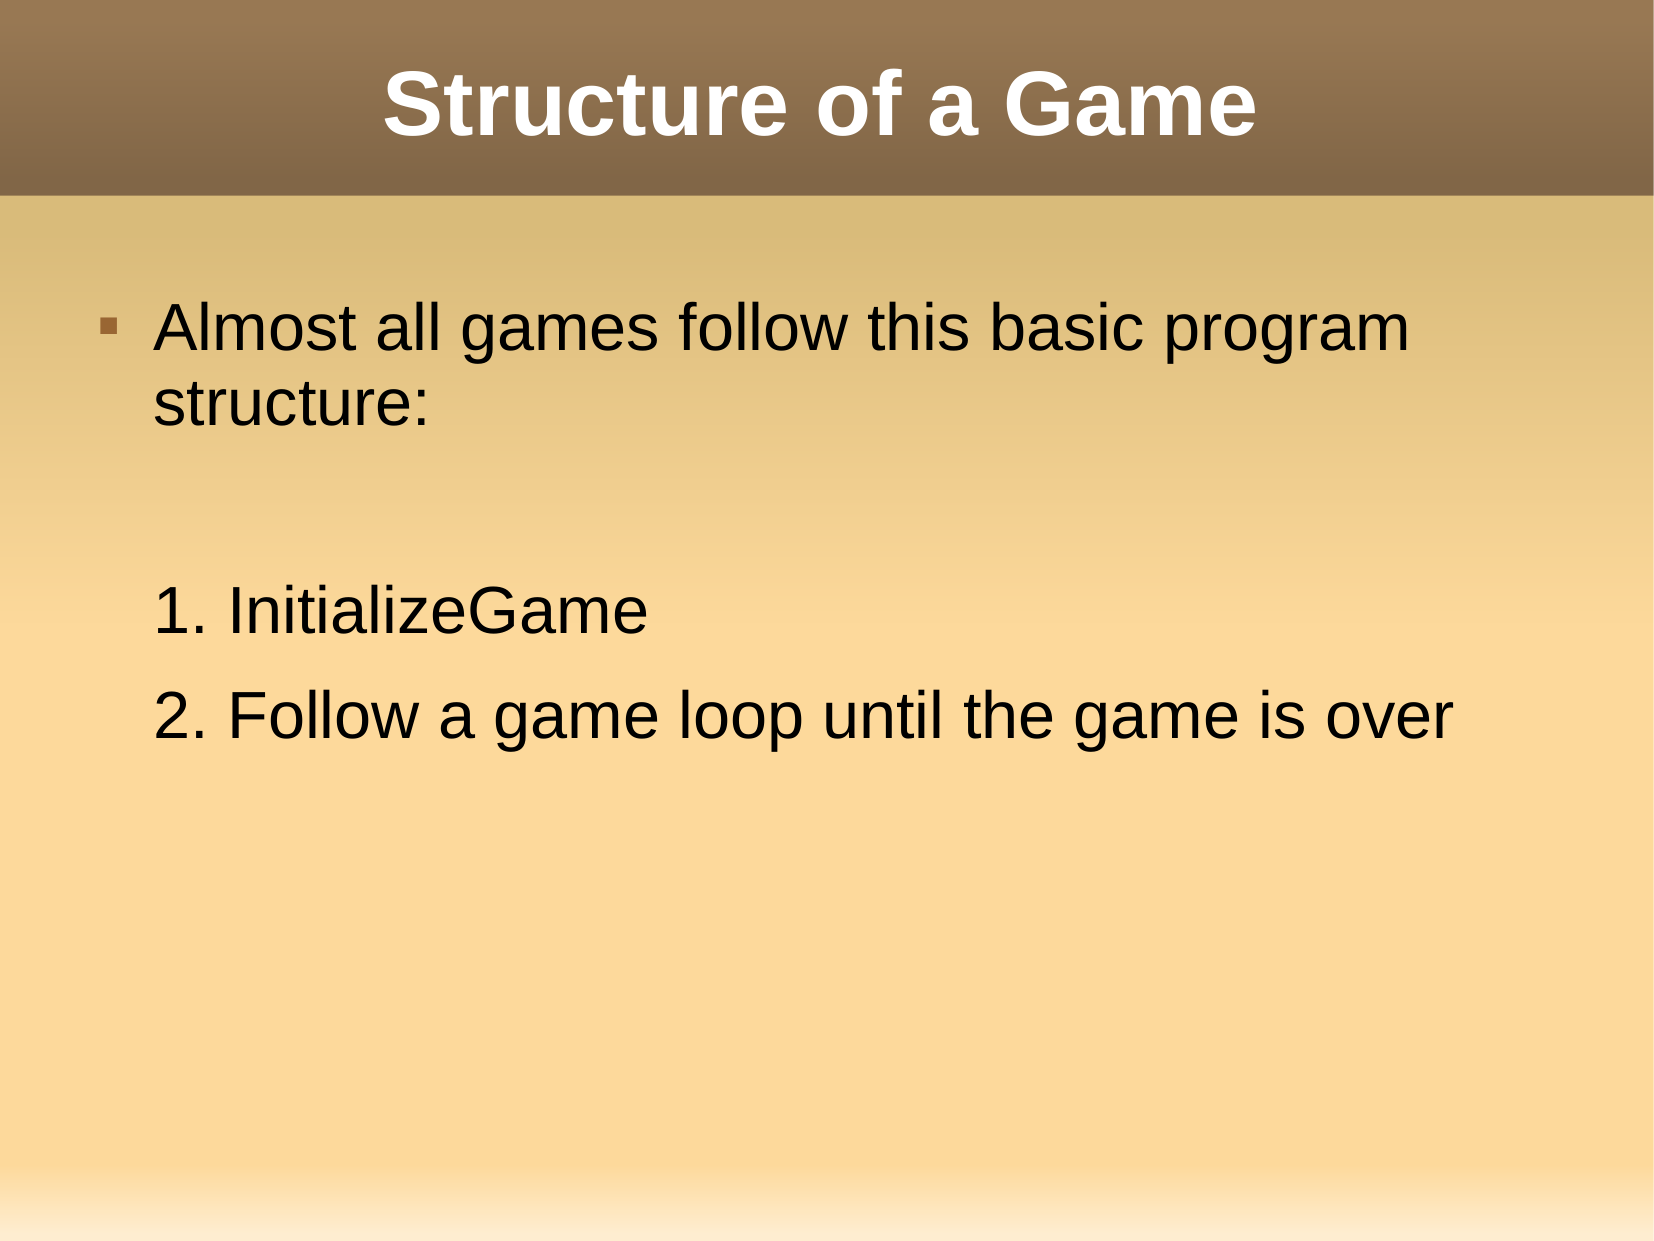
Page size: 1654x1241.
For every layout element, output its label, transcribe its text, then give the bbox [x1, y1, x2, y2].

picture [0, 0, 1654, 1241]
title Structure of a Game [76, 0, 1565, 208]
list Almost all games follow this basic program structure: 1. InitializeGame 2. Follow a game loop until the game is over [82, 290, 1571, 1109]
